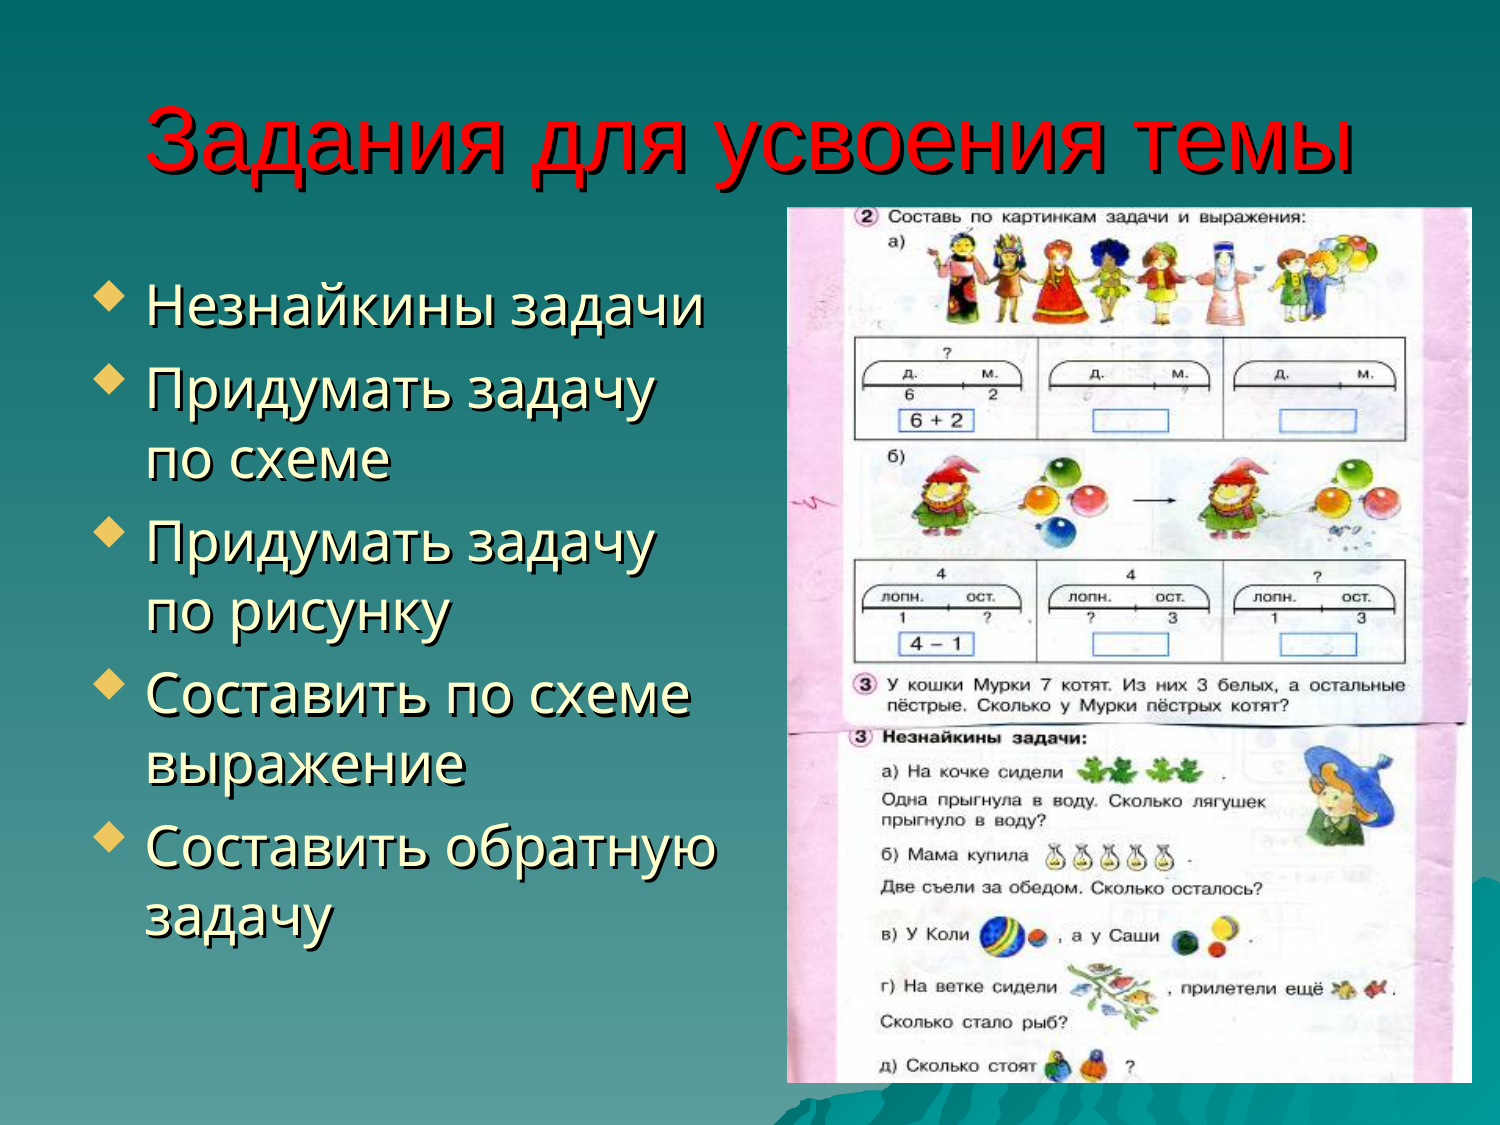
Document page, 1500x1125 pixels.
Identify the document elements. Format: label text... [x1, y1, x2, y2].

list Незнайкины задачи Придумать задачу по схеме Придумать задачу по рисунку Составить по схеме выражение Составить обратную задачу [75, 262, 738, 1006]
picture [787, 207, 1472, 1083]
title Задания для усвоения темы [75, 45, 1426, 233]
